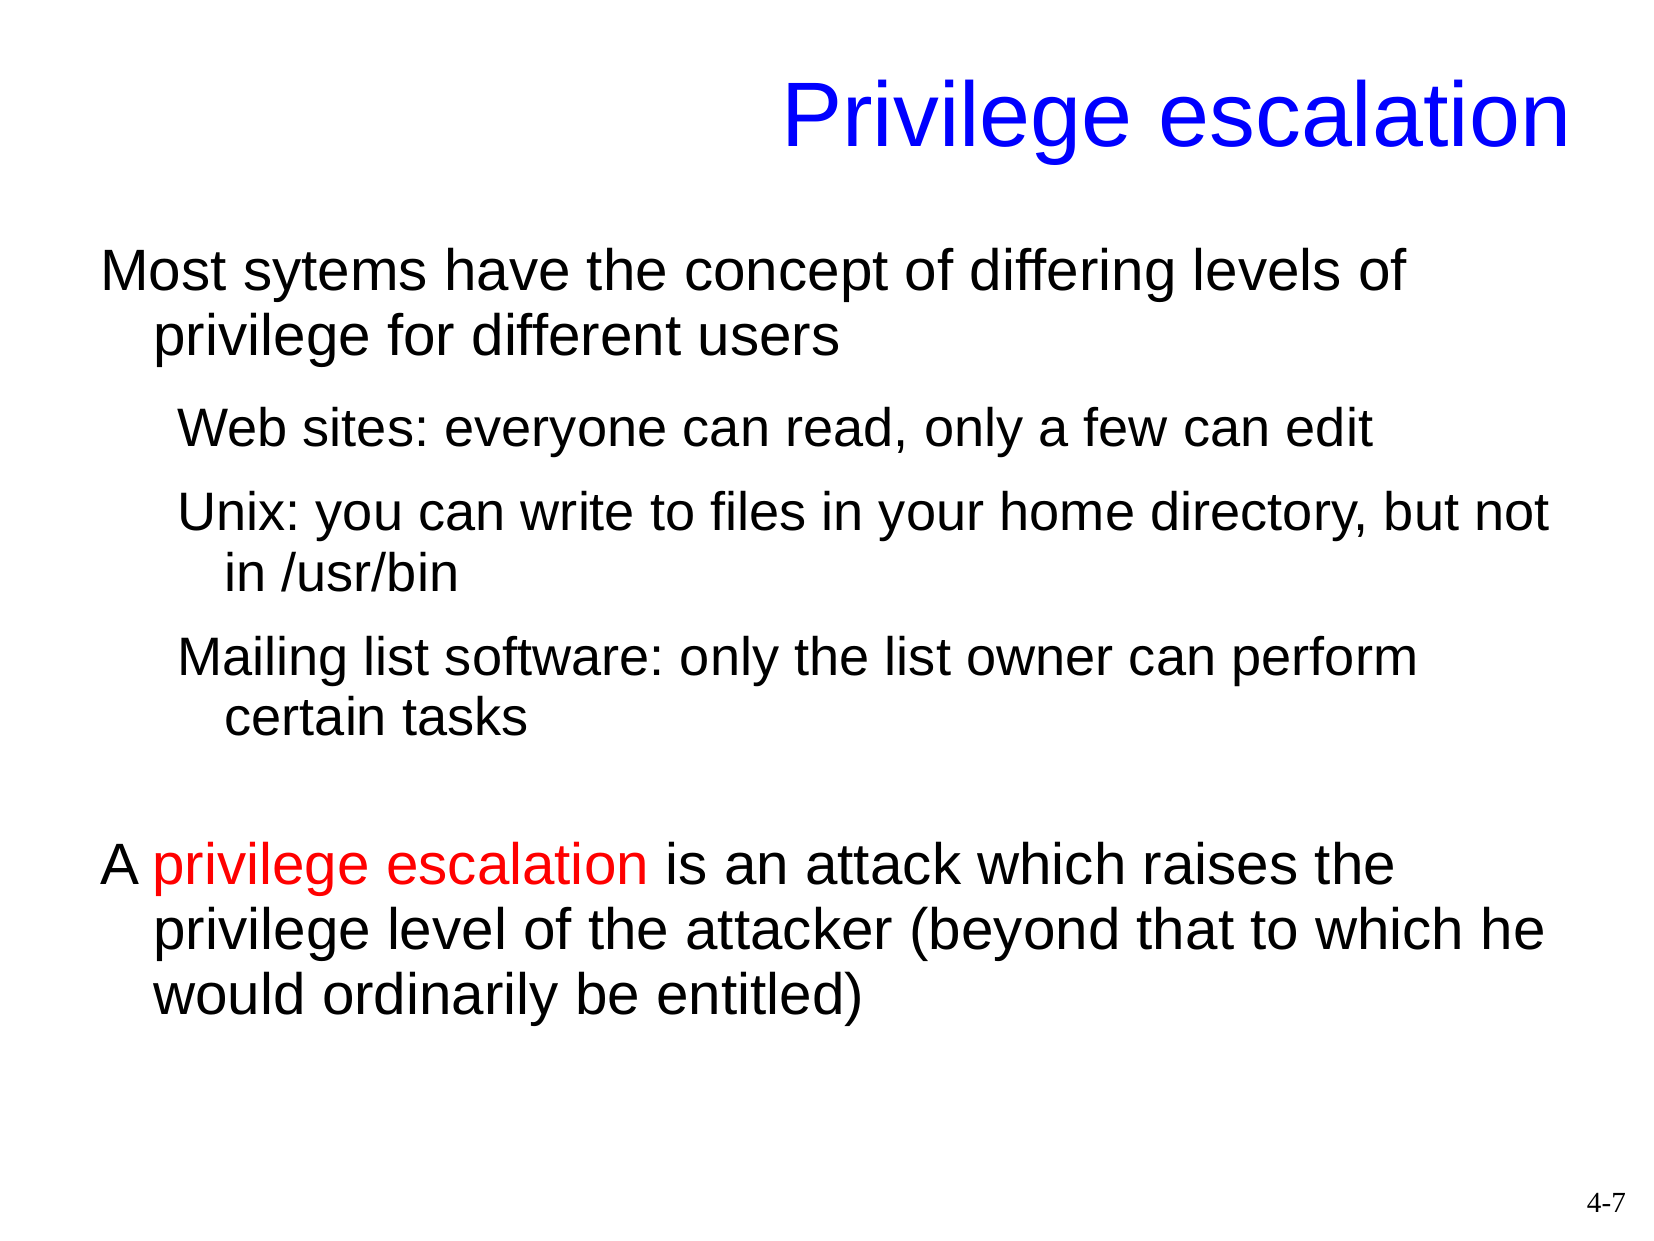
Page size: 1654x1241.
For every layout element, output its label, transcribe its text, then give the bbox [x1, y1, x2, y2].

title Privilege escalation [84, 18, 1573, 211]
list Most sytems have the concept of differing levels of privilege for different users Web sites: everyone can read, only a few can edit Unix: you can write to files in your home directory, but not in /usr/bin Mailing list software: only the list owner can perform certain tasks A privilege escalation is an attack which raises the privilege level of the attacker (beyond that to which he would ordinarily be entitled) [82, 237, 1571, 1156]
